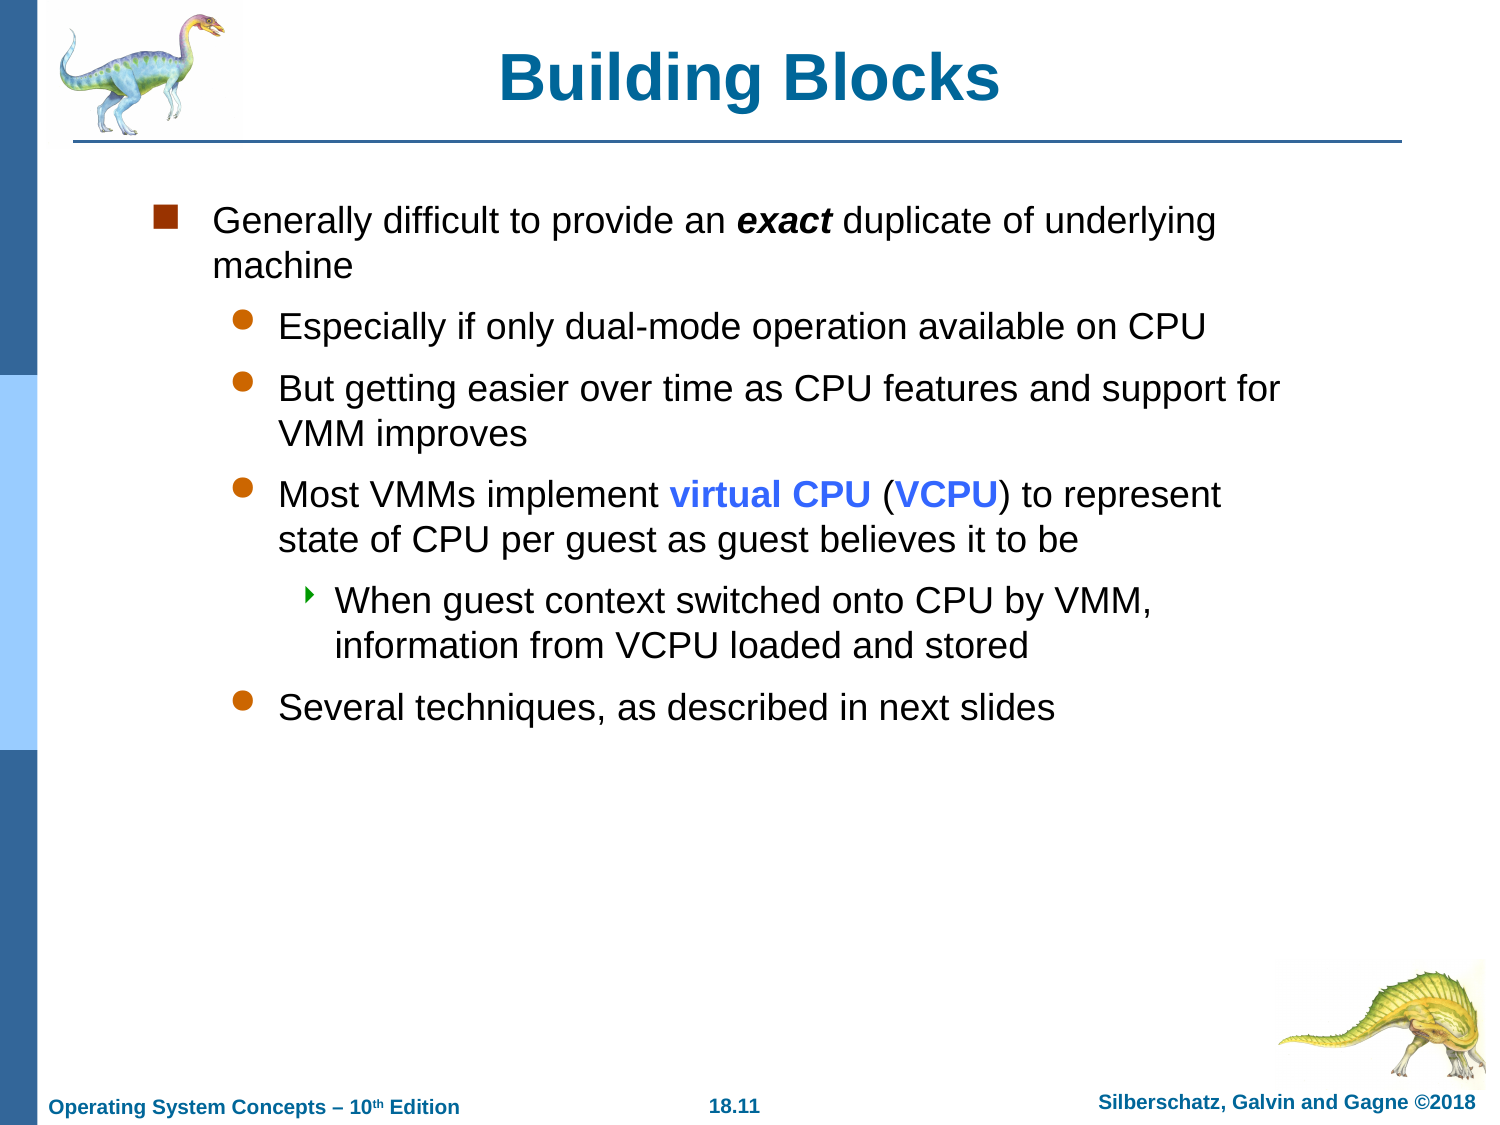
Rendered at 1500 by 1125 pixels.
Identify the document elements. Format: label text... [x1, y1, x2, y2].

picture [1275, 959, 1486, 1090]
picture [46, 0, 243, 149]
title Building Blocks [75, 27, 1426, 122]
list Generally difficult to provide an exact duplicate of underlying machine Especially if only dual-mode operation available on CPU But getting easier over time as CPU features and support for VMM improves Most VMMs implement virtual CPU (VCPU) to represent state of CPU per guest as guest believes it to be When guest context switched onto CPU by VMM, information from VCPU loaded and stored Several techniques, as described in next slides [141, 188, 1316, 932]
picture [1415, 1094, 1423, 1099]
